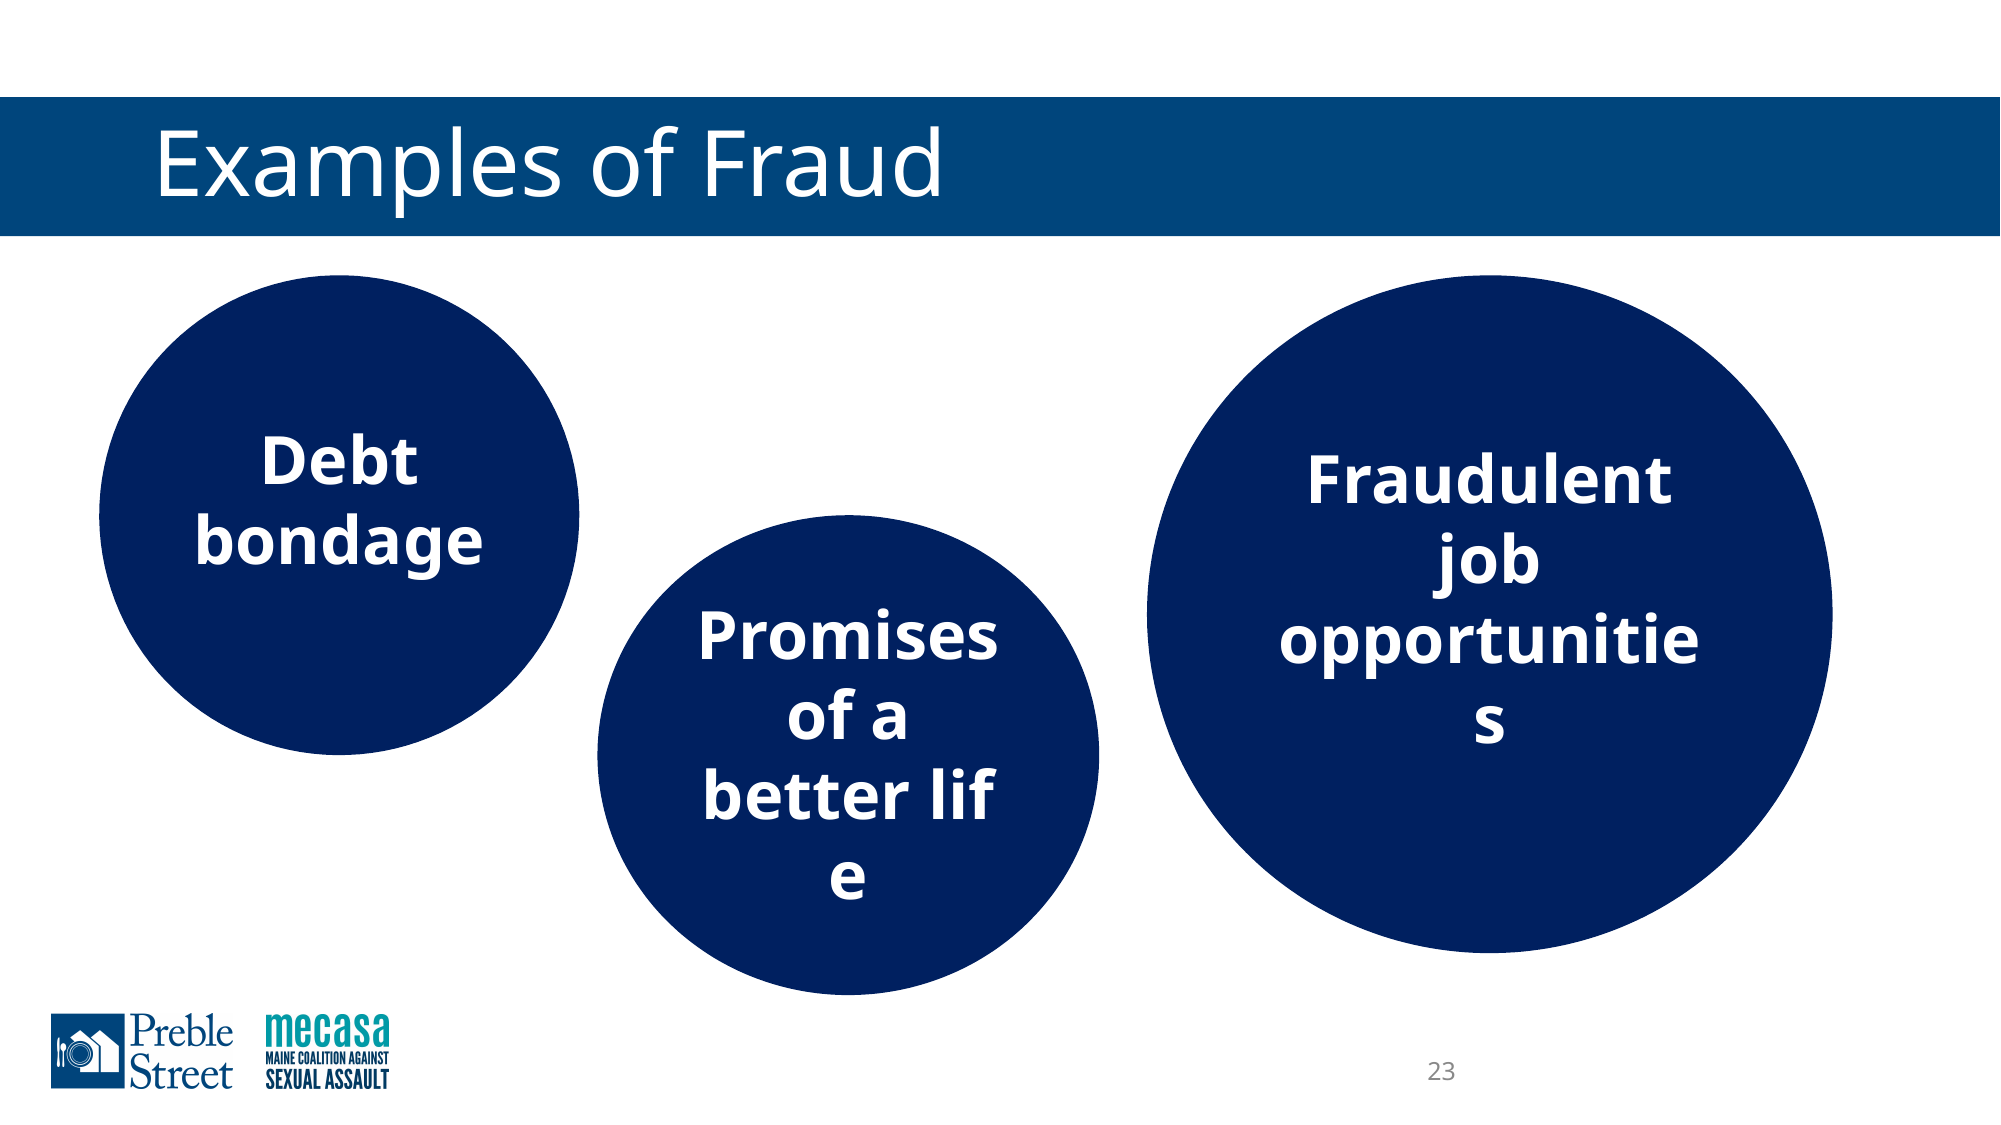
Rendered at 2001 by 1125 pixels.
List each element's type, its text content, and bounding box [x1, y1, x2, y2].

text_box Fraudulent job opportunities [1146, 275, 1833, 954]
text_box Debt bondage [99, 275, 580, 756]
slide_number 23 [1412, 1042, 1863, 1103]
text_box Promises of a better life [597, 515, 1100, 996]
title Examples of Fraud [137, 57, 1863, 276]
